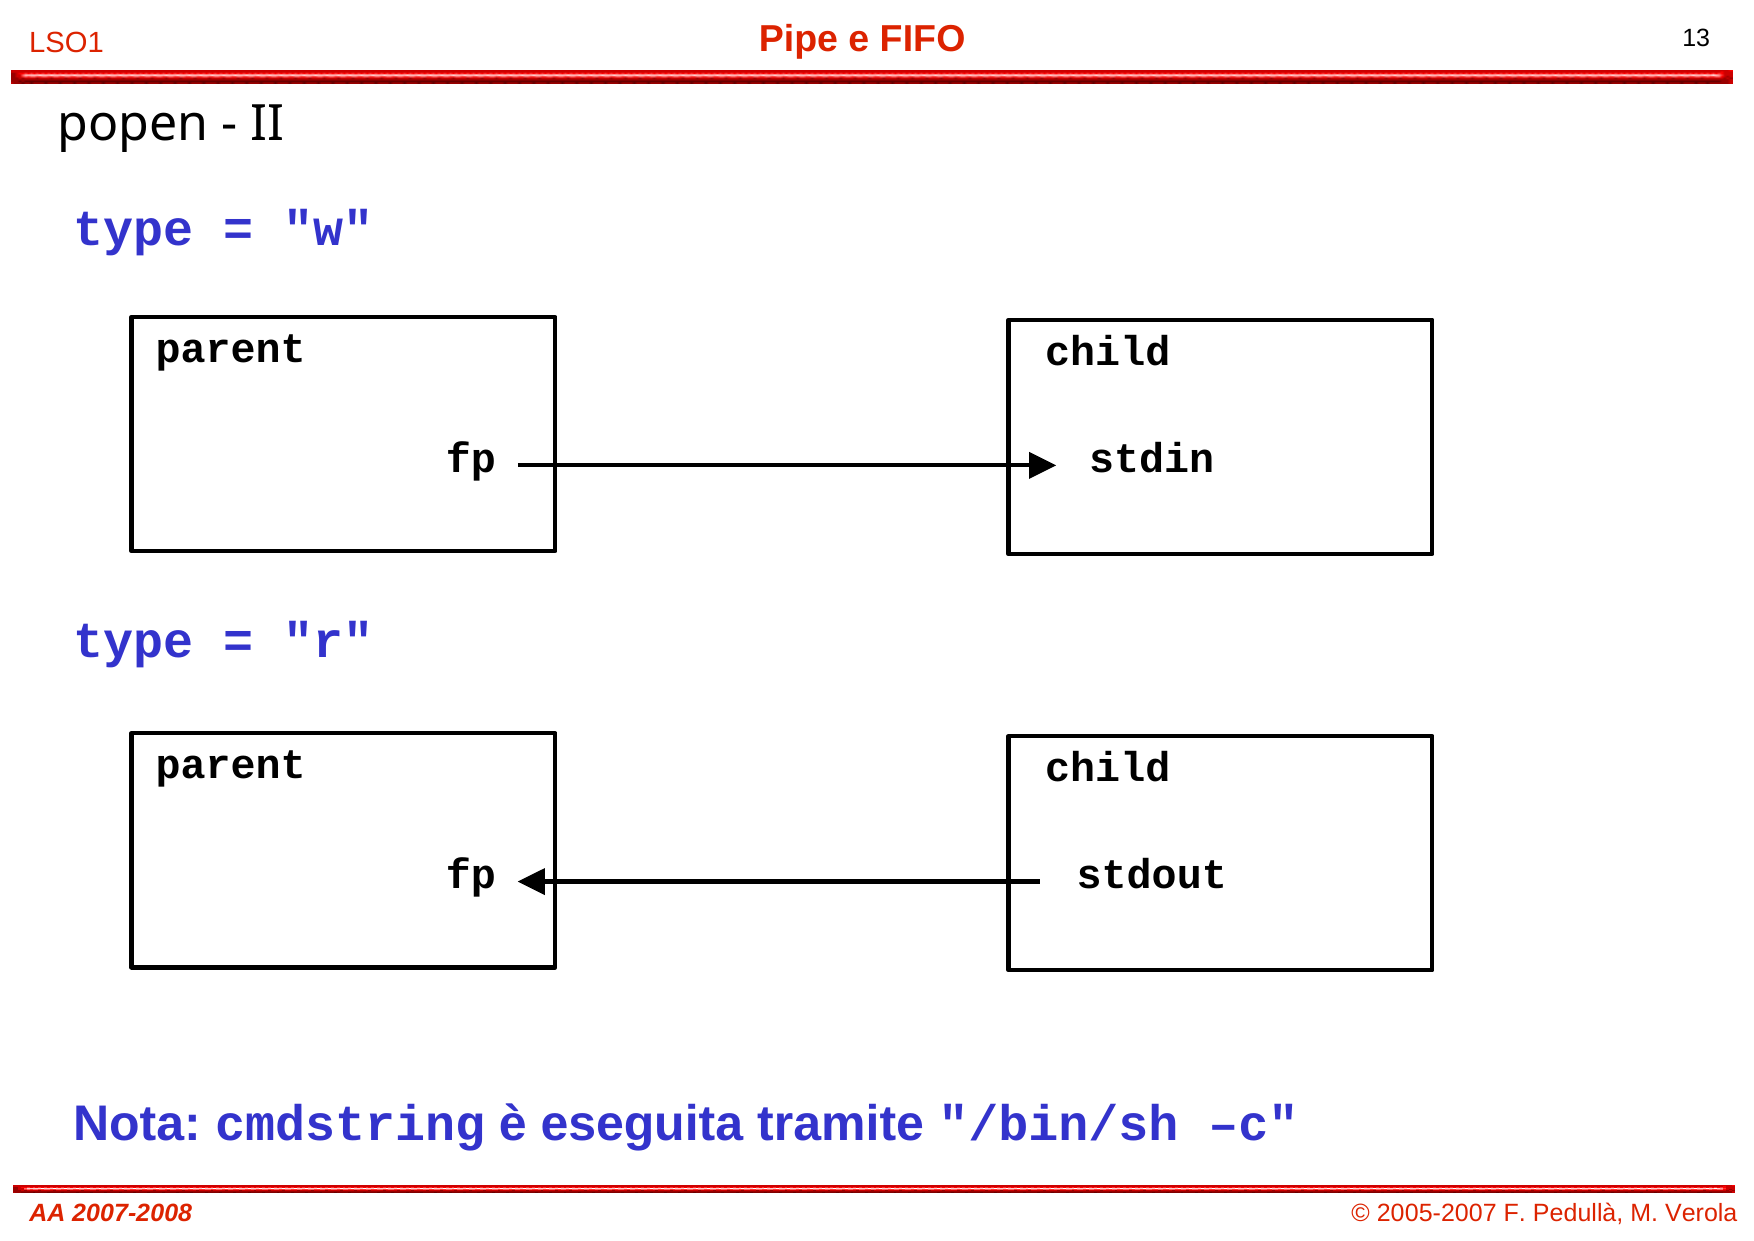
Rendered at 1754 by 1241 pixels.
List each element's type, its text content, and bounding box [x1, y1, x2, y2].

text_box fp [423, 424, 518, 507]
list type = "w" type = "r" Nota: cmdstring è eseguita tramite "/bin/sh –c" [58, 183, 1696, 1151]
text_box stdin [1056, 424, 1248, 507]
text_box parent [119, 730, 343, 813]
text_box fp [423, 840, 518, 923]
text_box child [1012, 733, 1204, 816]
picture [13, 1185, 1735, 1193]
text_box parent [119, 313, 343, 397]
text_box stdout [1039, 840, 1264, 923]
picture [11, 70, 1733, 84]
title popen - II [42, 75, 1716, 171]
text_box child [1012, 316, 1204, 400]
